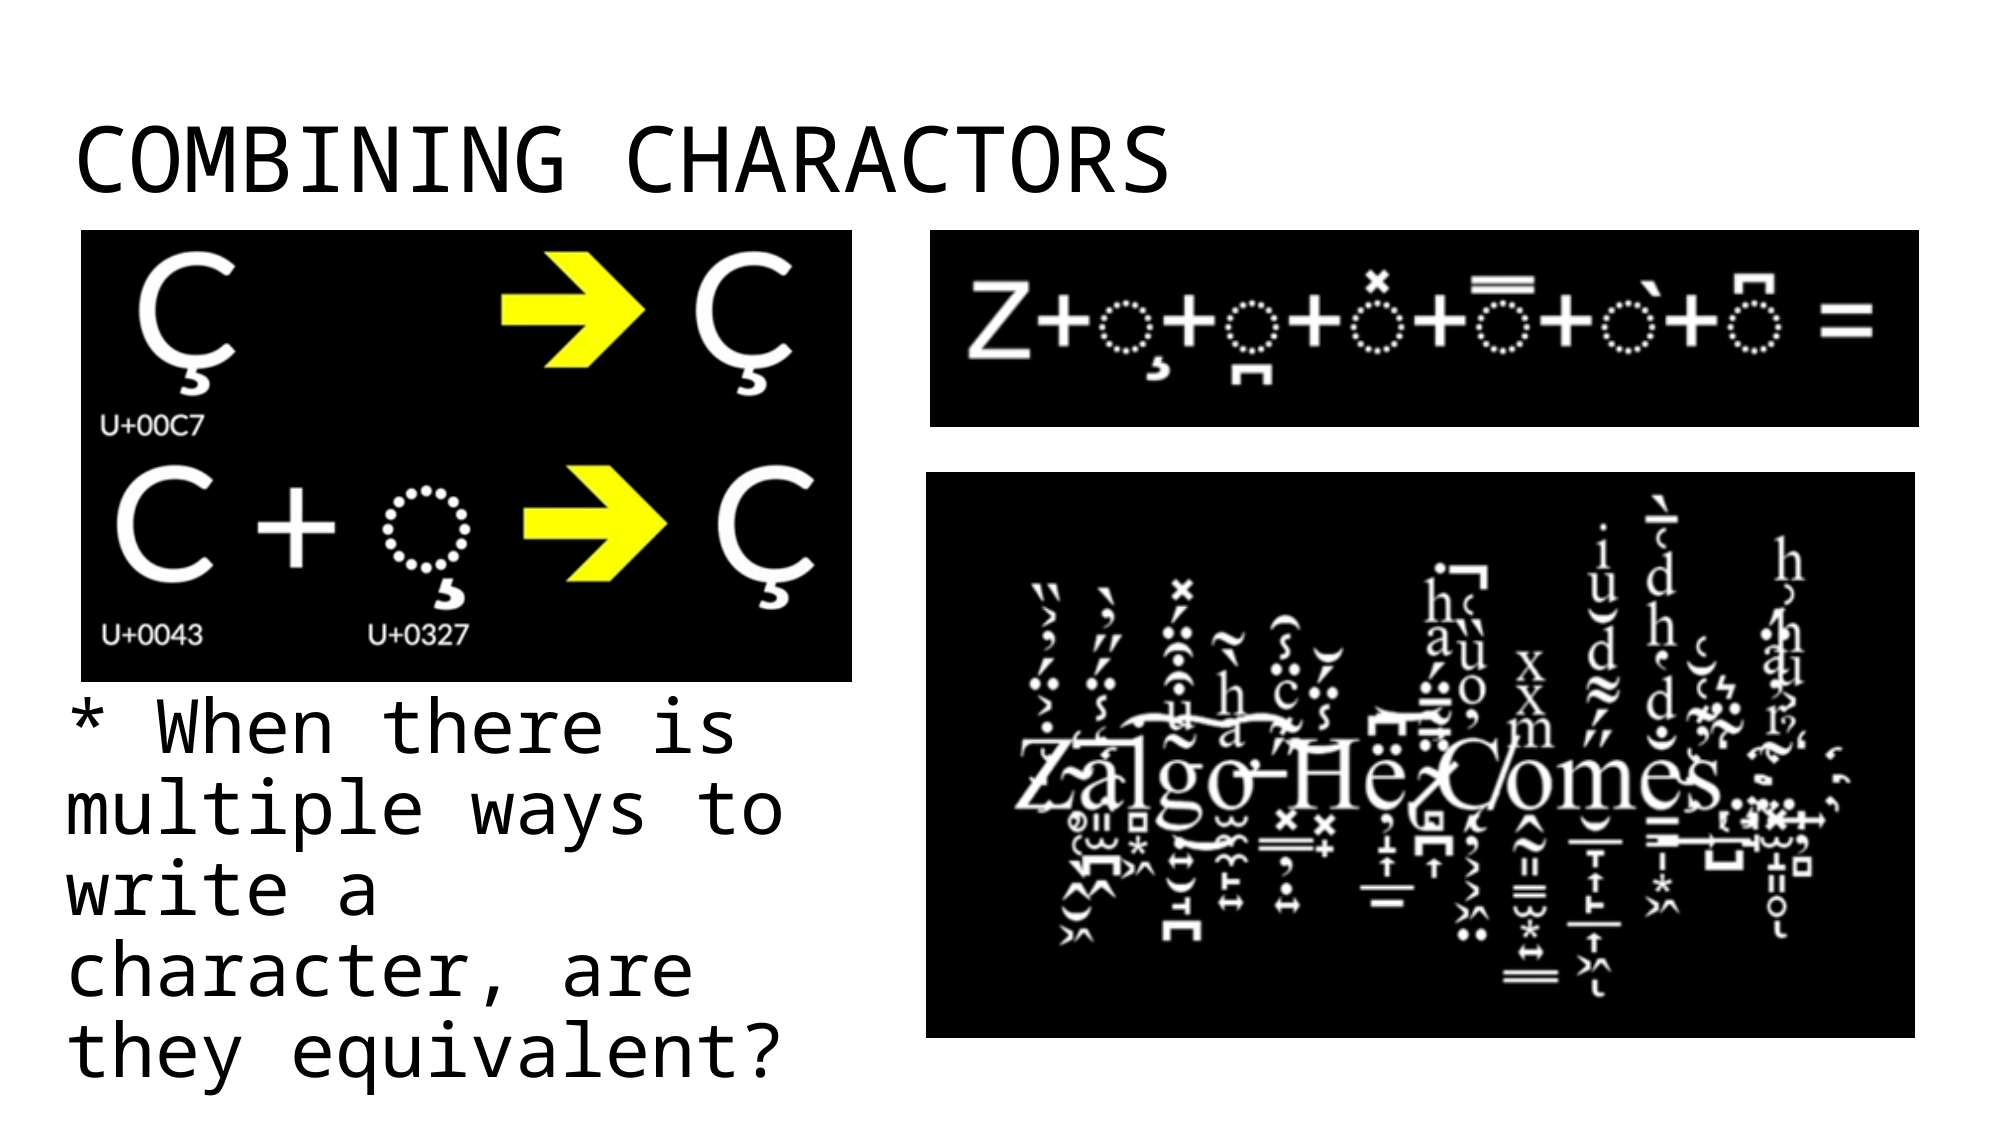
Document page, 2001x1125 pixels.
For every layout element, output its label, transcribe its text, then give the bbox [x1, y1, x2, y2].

title COMBINING CHARACTORS [59, 54, 1645, 272]
picture [926, 472, 1915, 1038]
text_box * When there is multiple ways to write a character, are they equivalent? [50, 681, 821, 1107]
picture [81, 230, 852, 682]
picture [930, 230, 1919, 427]
